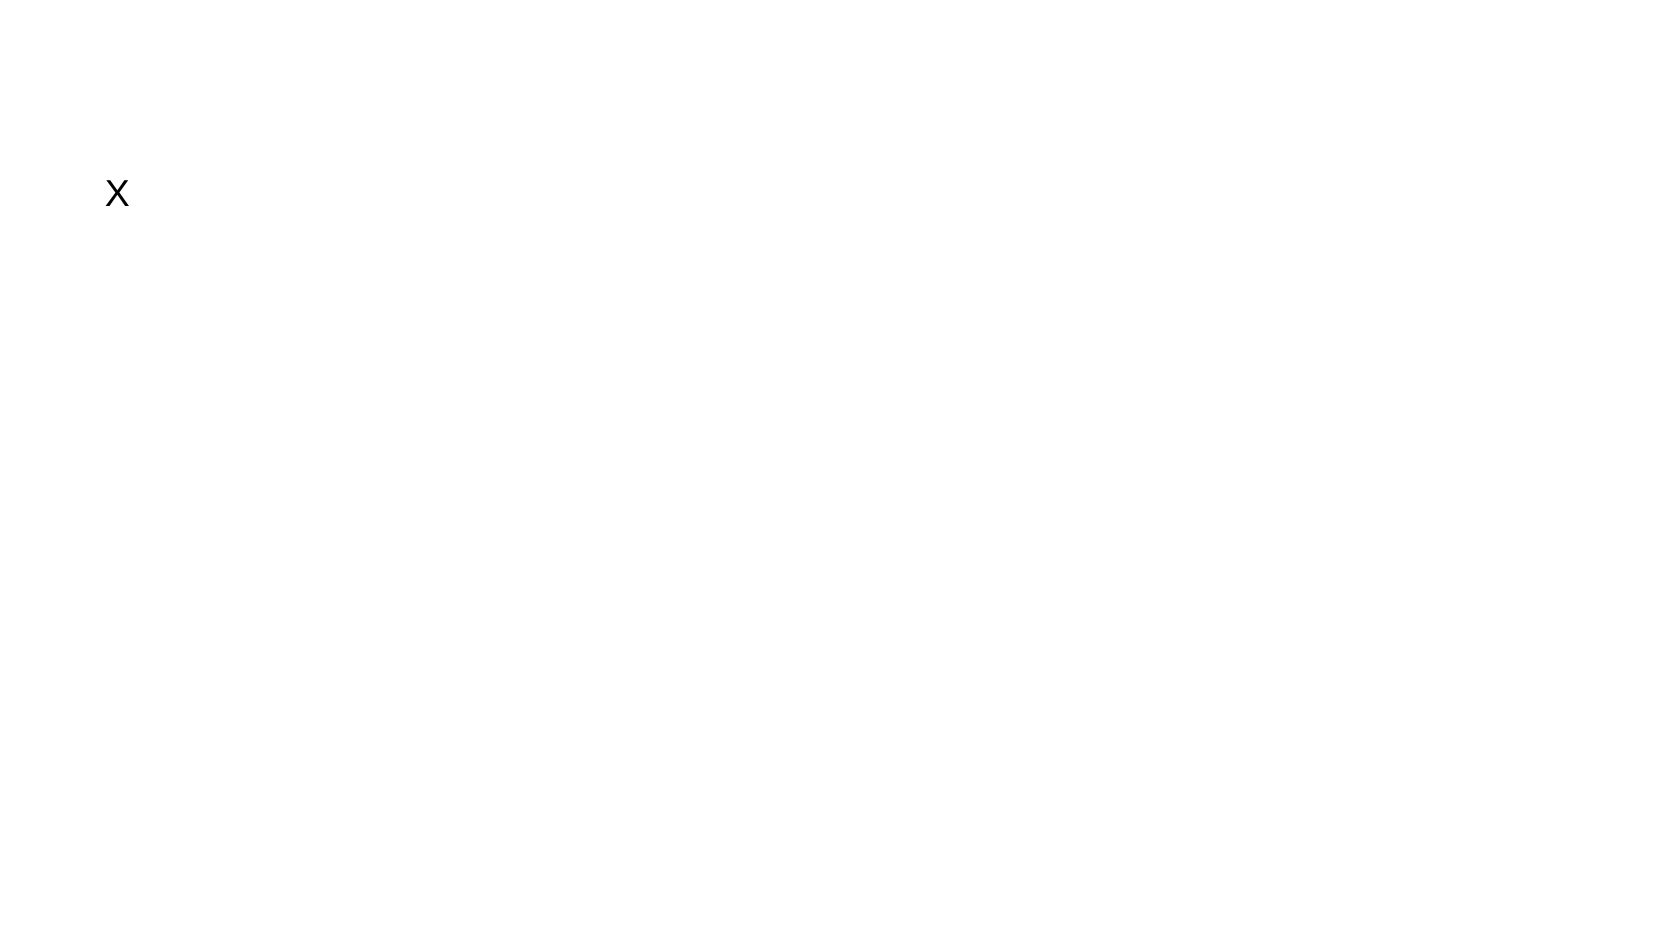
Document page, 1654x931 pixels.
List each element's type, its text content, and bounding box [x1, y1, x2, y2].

text_box X [90, 165, 1512, 856]
